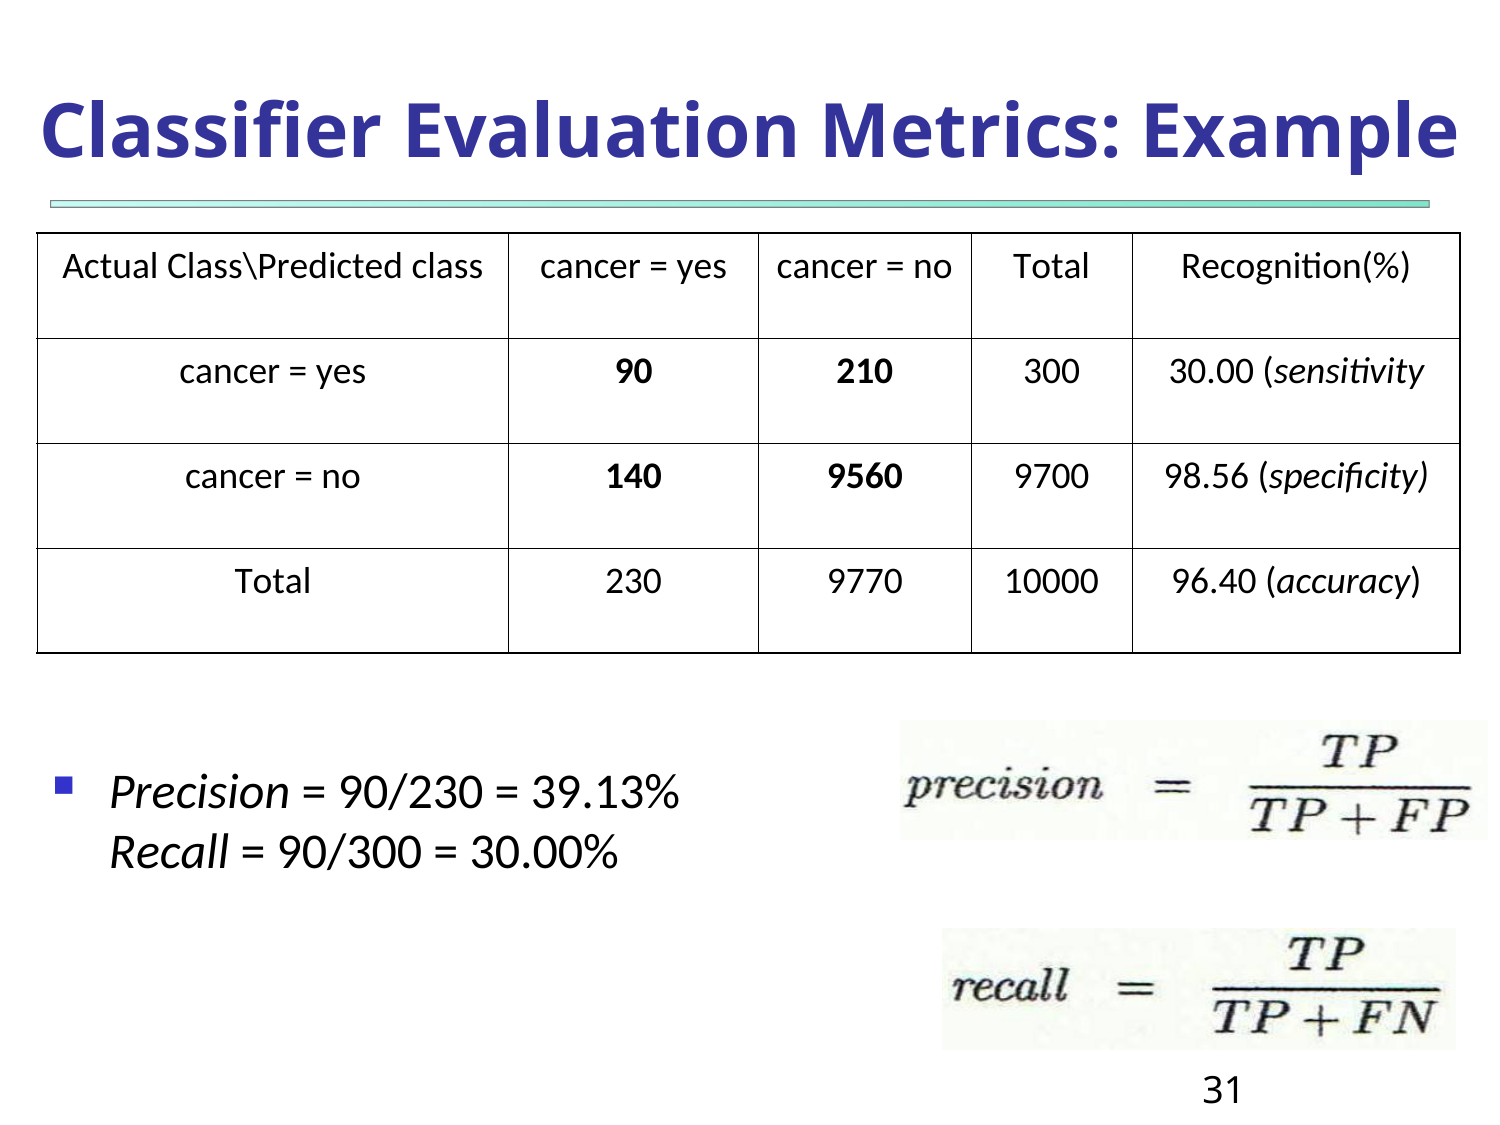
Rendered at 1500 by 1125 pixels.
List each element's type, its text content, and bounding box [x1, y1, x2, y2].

table_cell 210 [759, 339, 971, 443]
table_cell 98.56 (specificity) [1133, 444, 1459, 548]
list Precision = 90/230 = 39.13% Recall = 90/300 = 30.00% [37, 751, 1425, 959]
table_cell 9700 [972, 444, 1132, 548]
table_cell cancer = yes [38, 339, 508, 443]
table_cell Total [38, 549, 508, 652]
table_cell 96.40 (accuracy) [1133, 549, 1459, 652]
table_header Total [972, 234, 1132, 338]
table_cell 300 [972, 339, 1132, 443]
table_cell 9560 [759, 444, 971, 548]
table_cell cancer = no [38, 444, 508, 548]
table_cell 230 [509, 549, 758, 652]
table_cell 10000 [972, 549, 1132, 652]
table_header cancer = yes [509, 234, 758, 338]
picture [942, 928, 1456, 1051]
table_header cancer = no [759, 234, 971, 338]
table_cell 90 [509, 339, 758, 443]
table_cell 9770 [759, 549, 971, 652]
table_header Recognition(%) [1133, 234, 1459, 338]
text_box <number> [1187, 1062, 1500, 1125]
title Classifier Evaluation Metrics: Example [0, 0, 1500, 181]
picture [900, 720, 1488, 841]
table_cell 30.00 (sensitivity [1133, 339, 1459, 443]
table_header Actual Class\Predicted class [38, 234, 508, 338]
table_cell 140 [509, 444, 758, 548]
